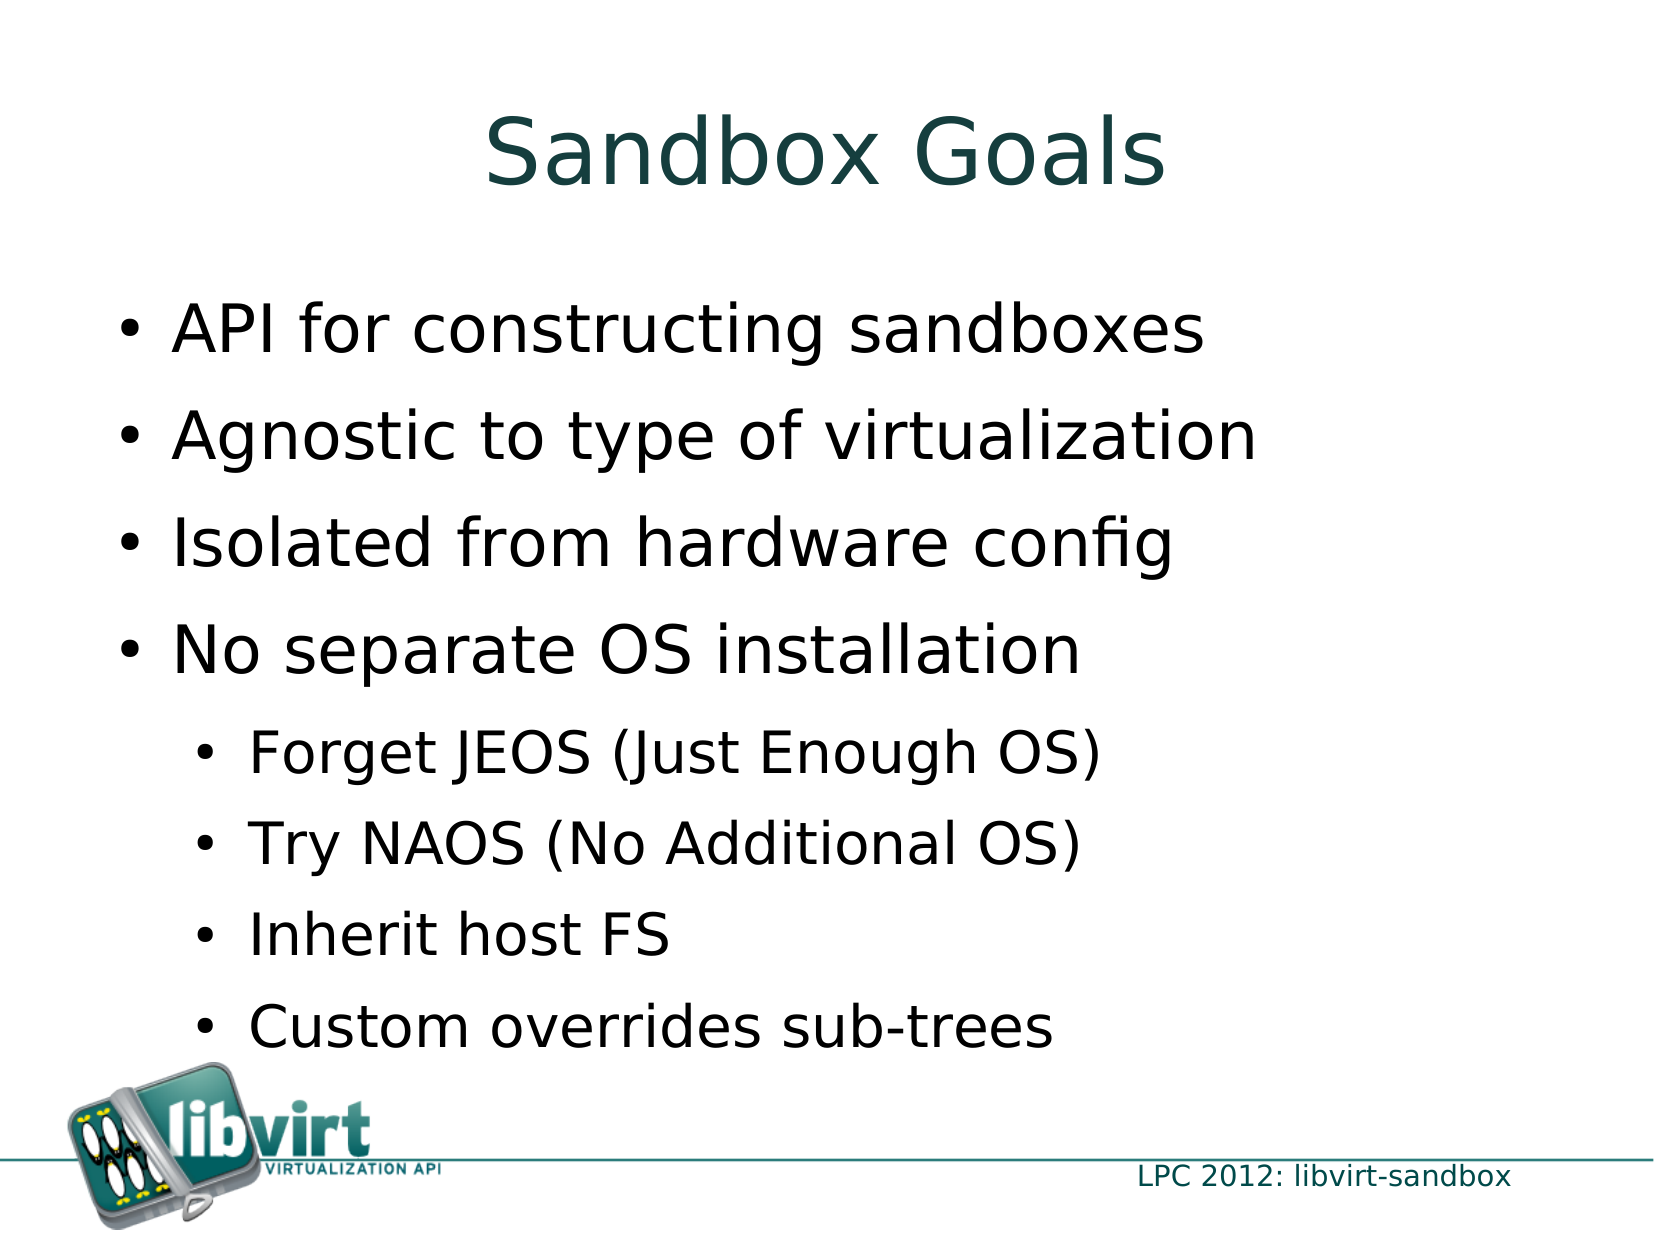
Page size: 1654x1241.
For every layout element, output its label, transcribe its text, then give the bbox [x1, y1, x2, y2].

title Sandbox Goals [82, 49, 1571, 257]
text_box LPC 2012: libvirt-sandbox [1122, 1151, 1654, 1211]
list API for constructing sandboxes Agnostic to type of virtualization Isolated from hardware config No separate OS installation Forget JEOS (Just Enough OS) Try NAOS (No Additional OS) Inherit host FS Custom overrides sub-trees [82, 290, 1571, 1062]
picture [0, 1062, 1654, 1230]
